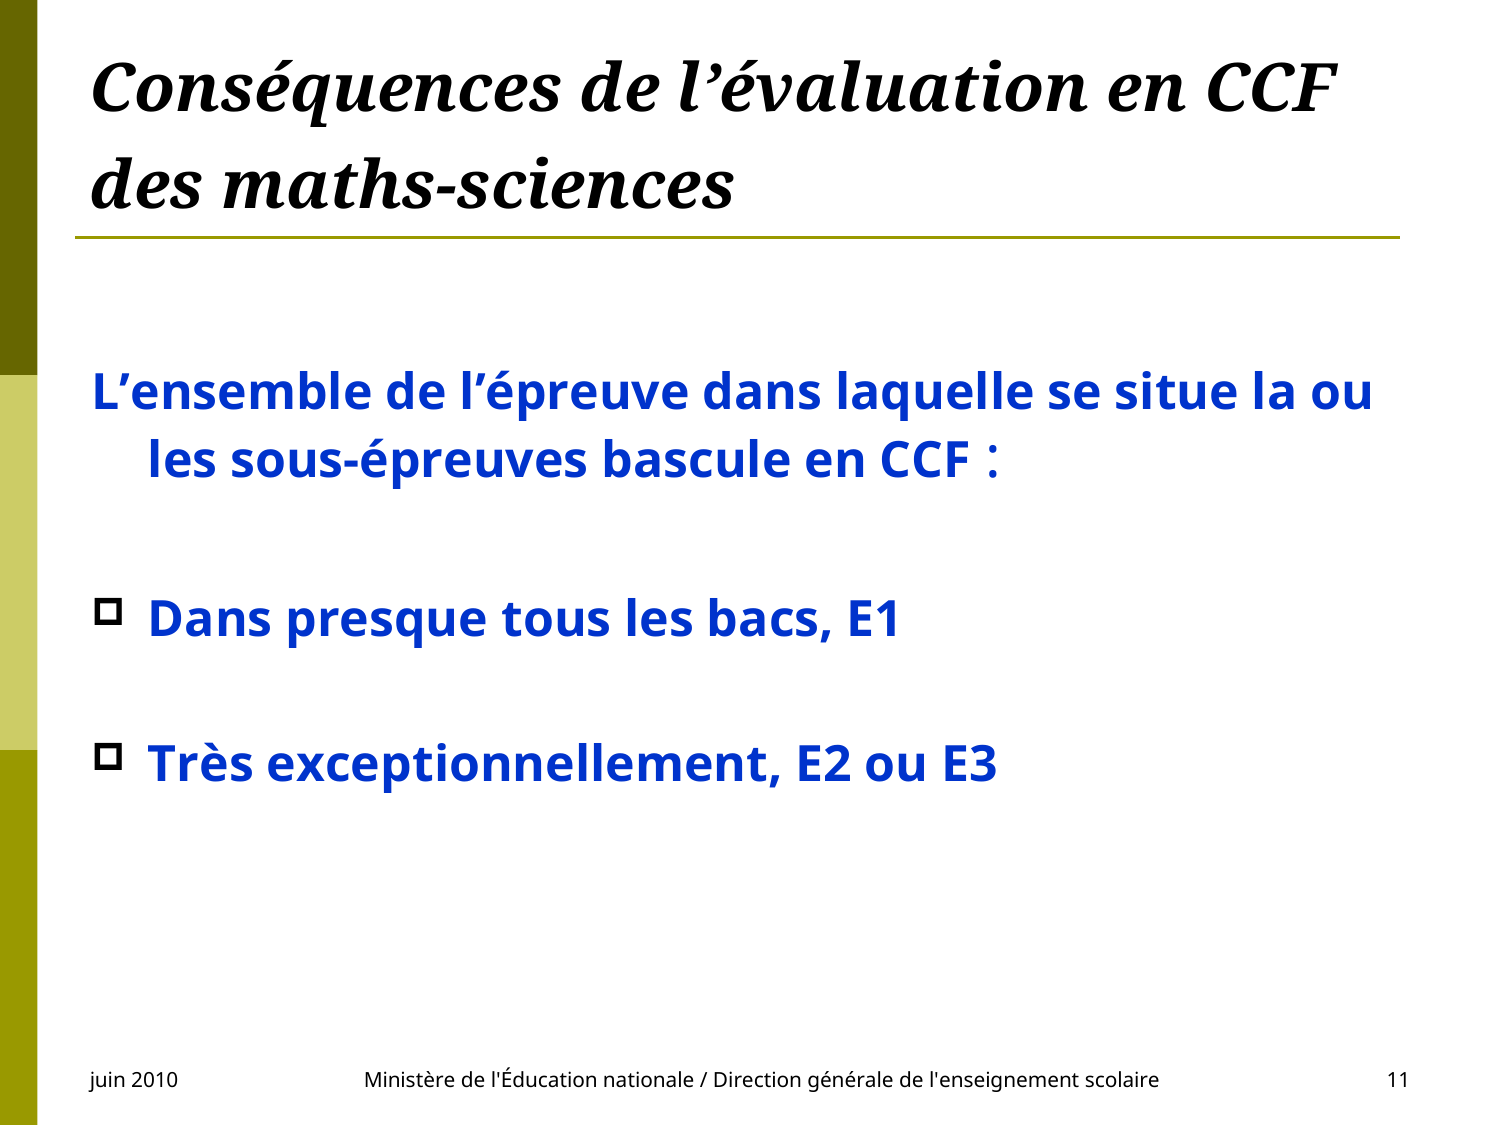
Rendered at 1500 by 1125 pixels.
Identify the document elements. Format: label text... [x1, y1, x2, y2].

title Conséquences de l’évaluation en CCF des maths-sciences [75, 37, 1426, 233]
list L’ensemble de l’épreuve dans laquelle se situe la ou les sous-épreuves bascule en CCF : Dans presque tous les bacs, E1 Très exceptionnellement, E2 ou E3 [76, 267, 1427, 1011]
